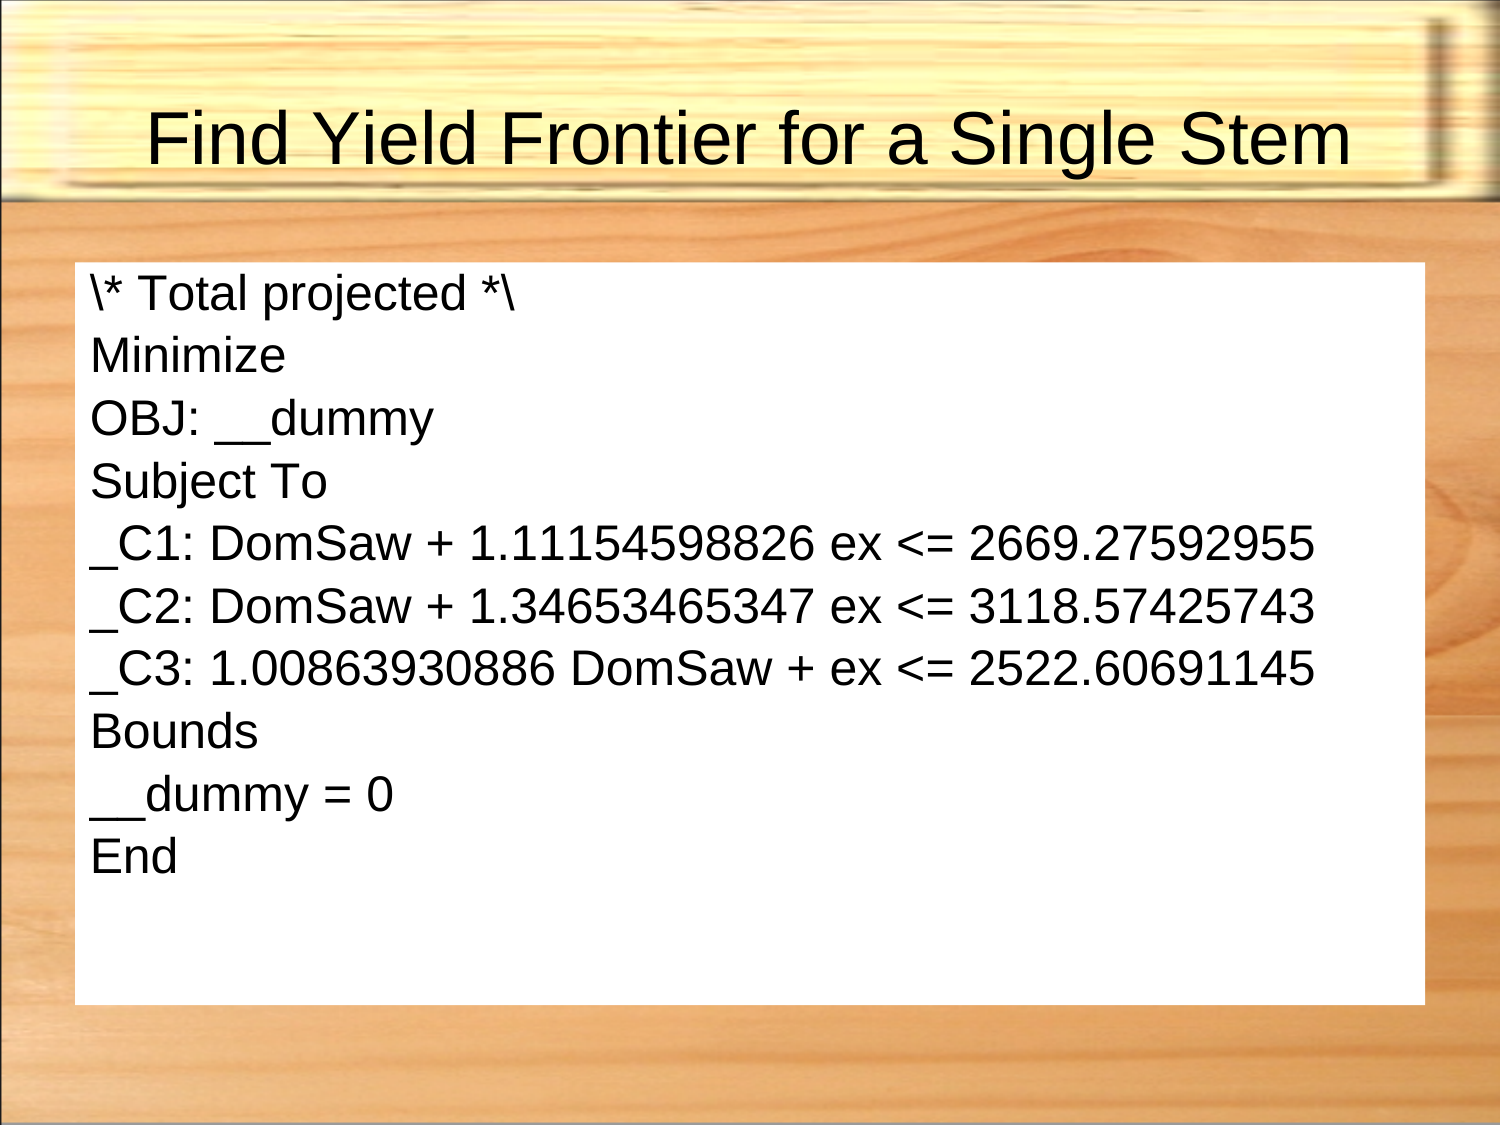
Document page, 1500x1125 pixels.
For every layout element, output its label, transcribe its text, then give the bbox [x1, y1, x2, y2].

picture [0, 0, 1500, 1125]
list \* Total projected *\ Minimize OBJ: __dummy Subject To _C1: DomSaw + 1.11154598826 ex <= 2669.27592955 _C2: DomSaw + 1.34653465347 ex <= 3118.57425743 _C3: 1.00863930886 DomSaw + ex <= 2522.60691145 Bounds __dummy = 0 End [75, 262, 1426, 1006]
title Find Yield Frontier for a Single Stem [75, 45, 1426, 233]
